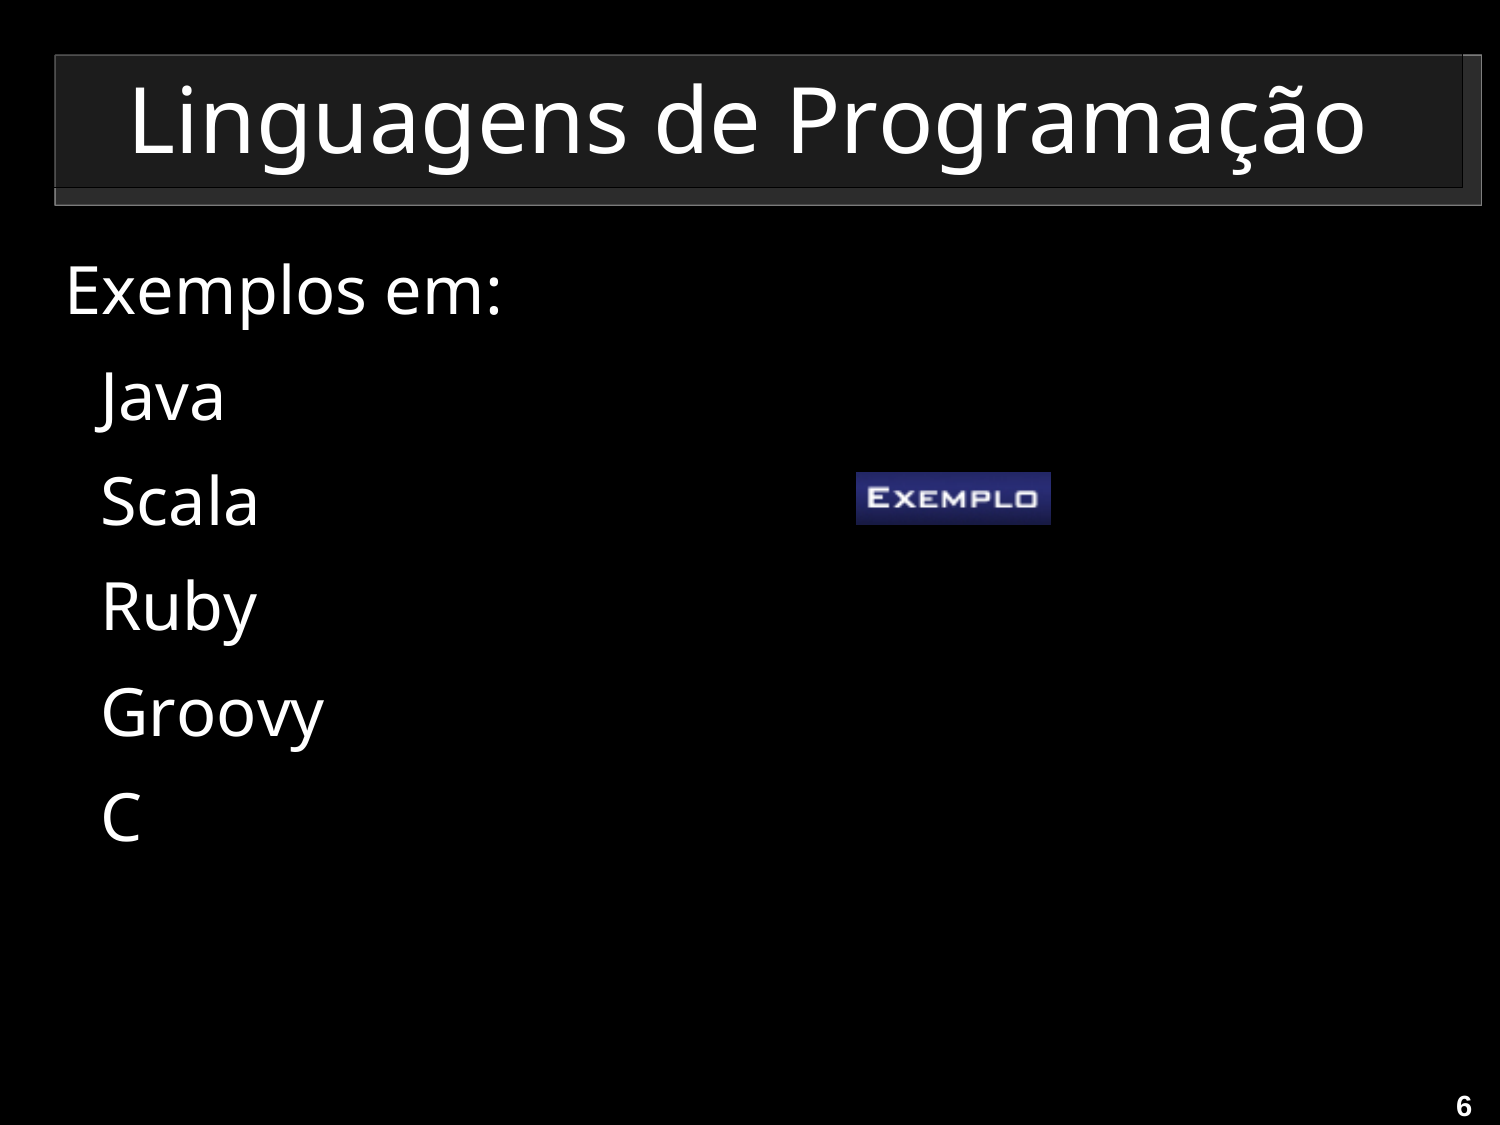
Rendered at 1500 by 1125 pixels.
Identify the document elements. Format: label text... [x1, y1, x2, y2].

title Linguagens de Programação [29, 38, 1468, 197]
picture [856, 472, 1051, 526]
list Exemplos em: Java Scala Ruby Groovy C [29, 243, 1468, 1072]
